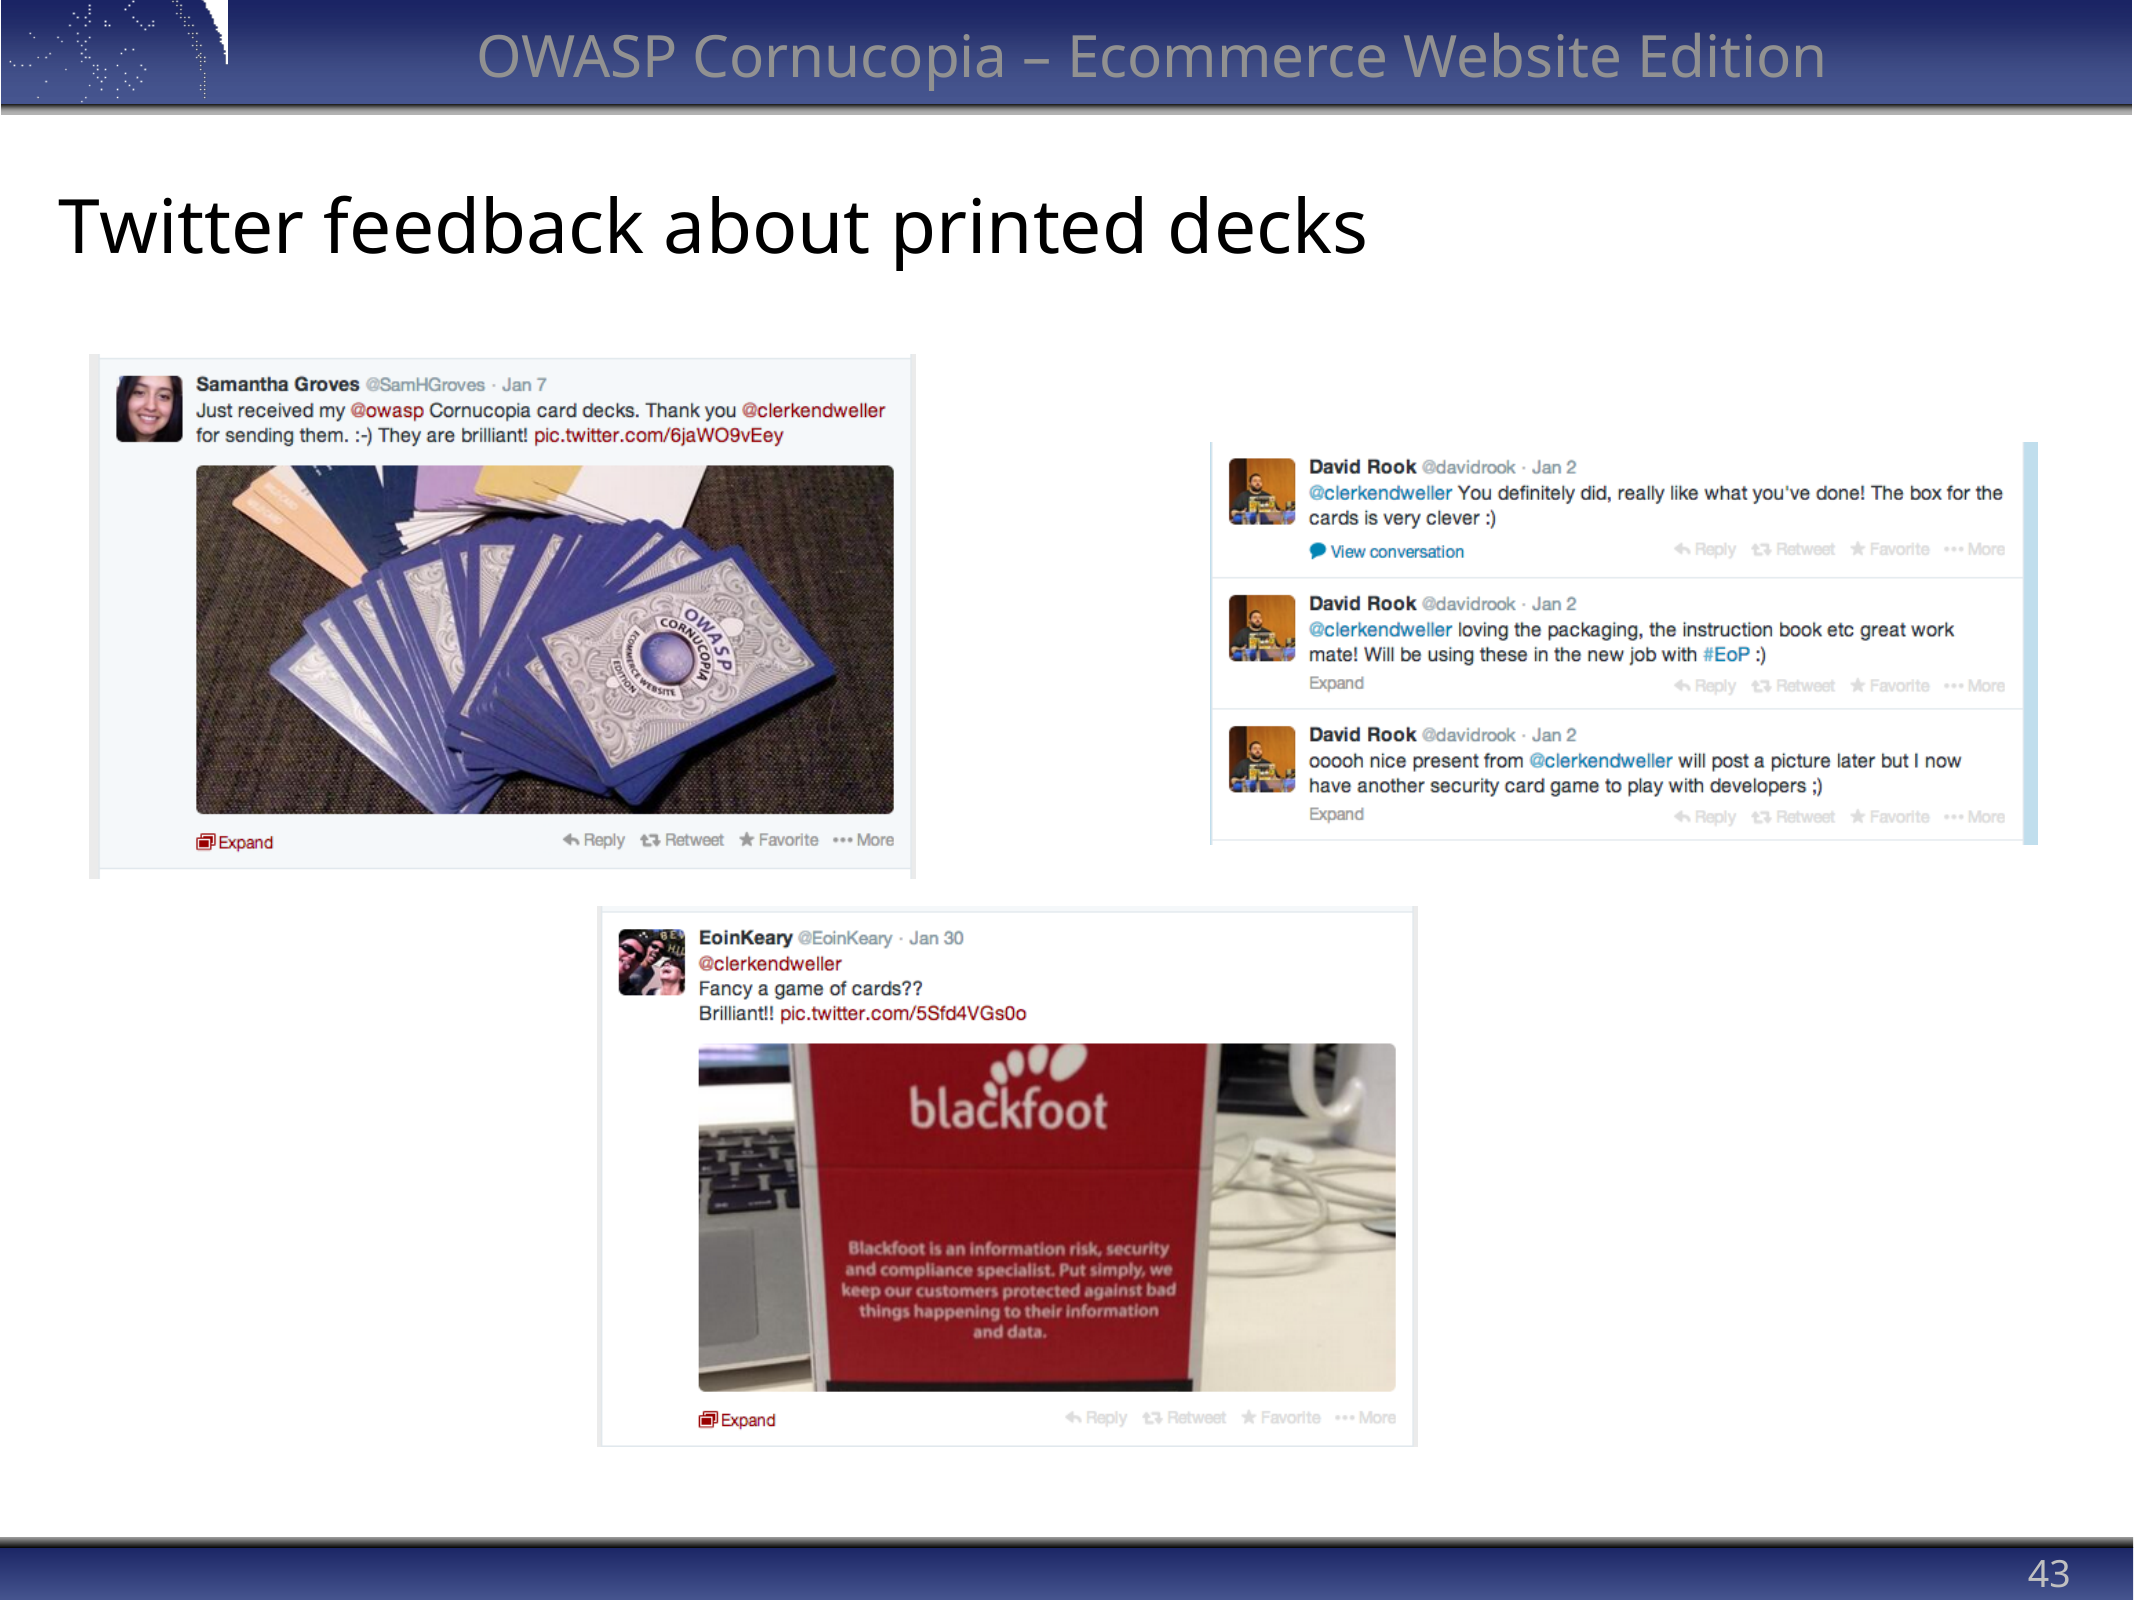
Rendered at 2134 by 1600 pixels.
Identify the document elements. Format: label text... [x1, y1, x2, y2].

picture [89, 354, 916, 879]
picture [1210, 442, 2038, 845]
picture [597, 906, 1418, 1447]
title Twitter feedback about printed decks [58, 124, 2126, 325]
